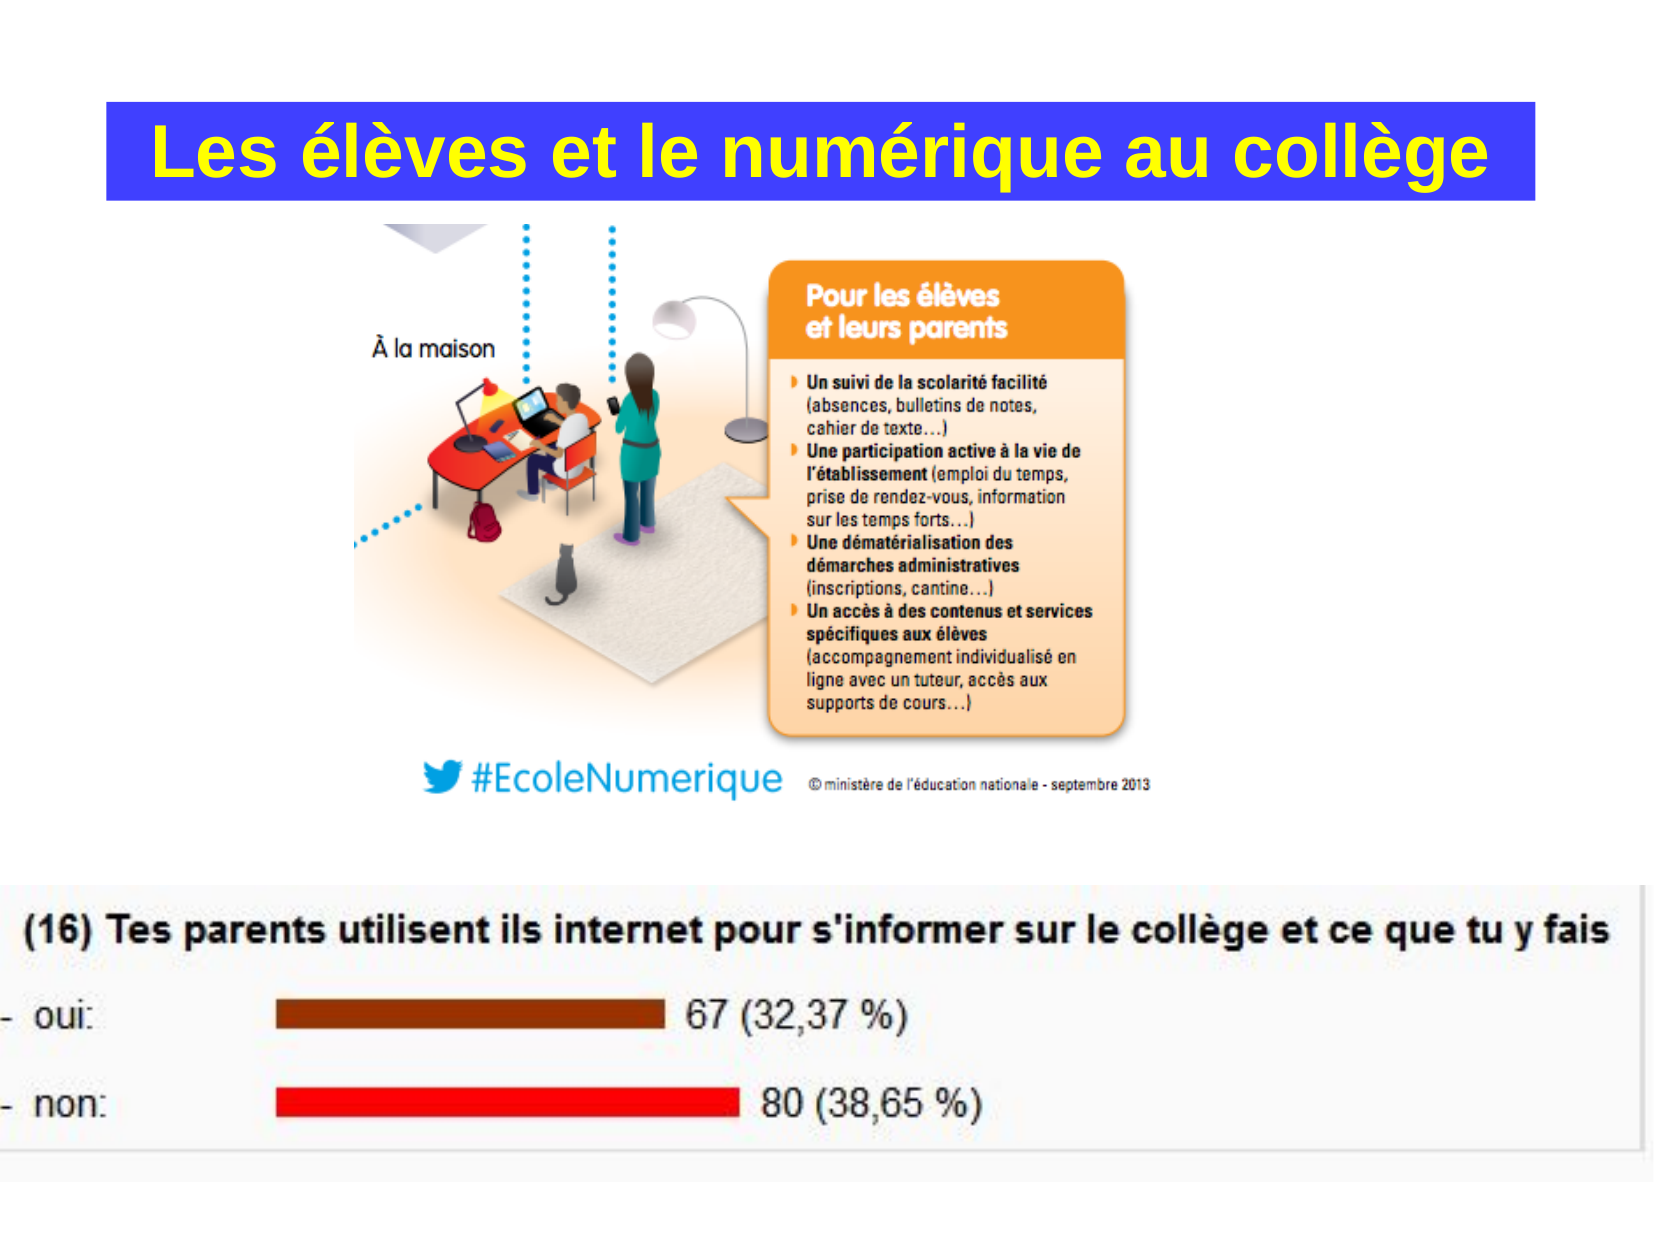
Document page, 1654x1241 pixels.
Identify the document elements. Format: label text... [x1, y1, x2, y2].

text_box Les élèves et le numérique au collège [106, 101, 1536, 201]
picture [0, 885, 1654, 1182]
picture [354, 224, 1163, 815]
